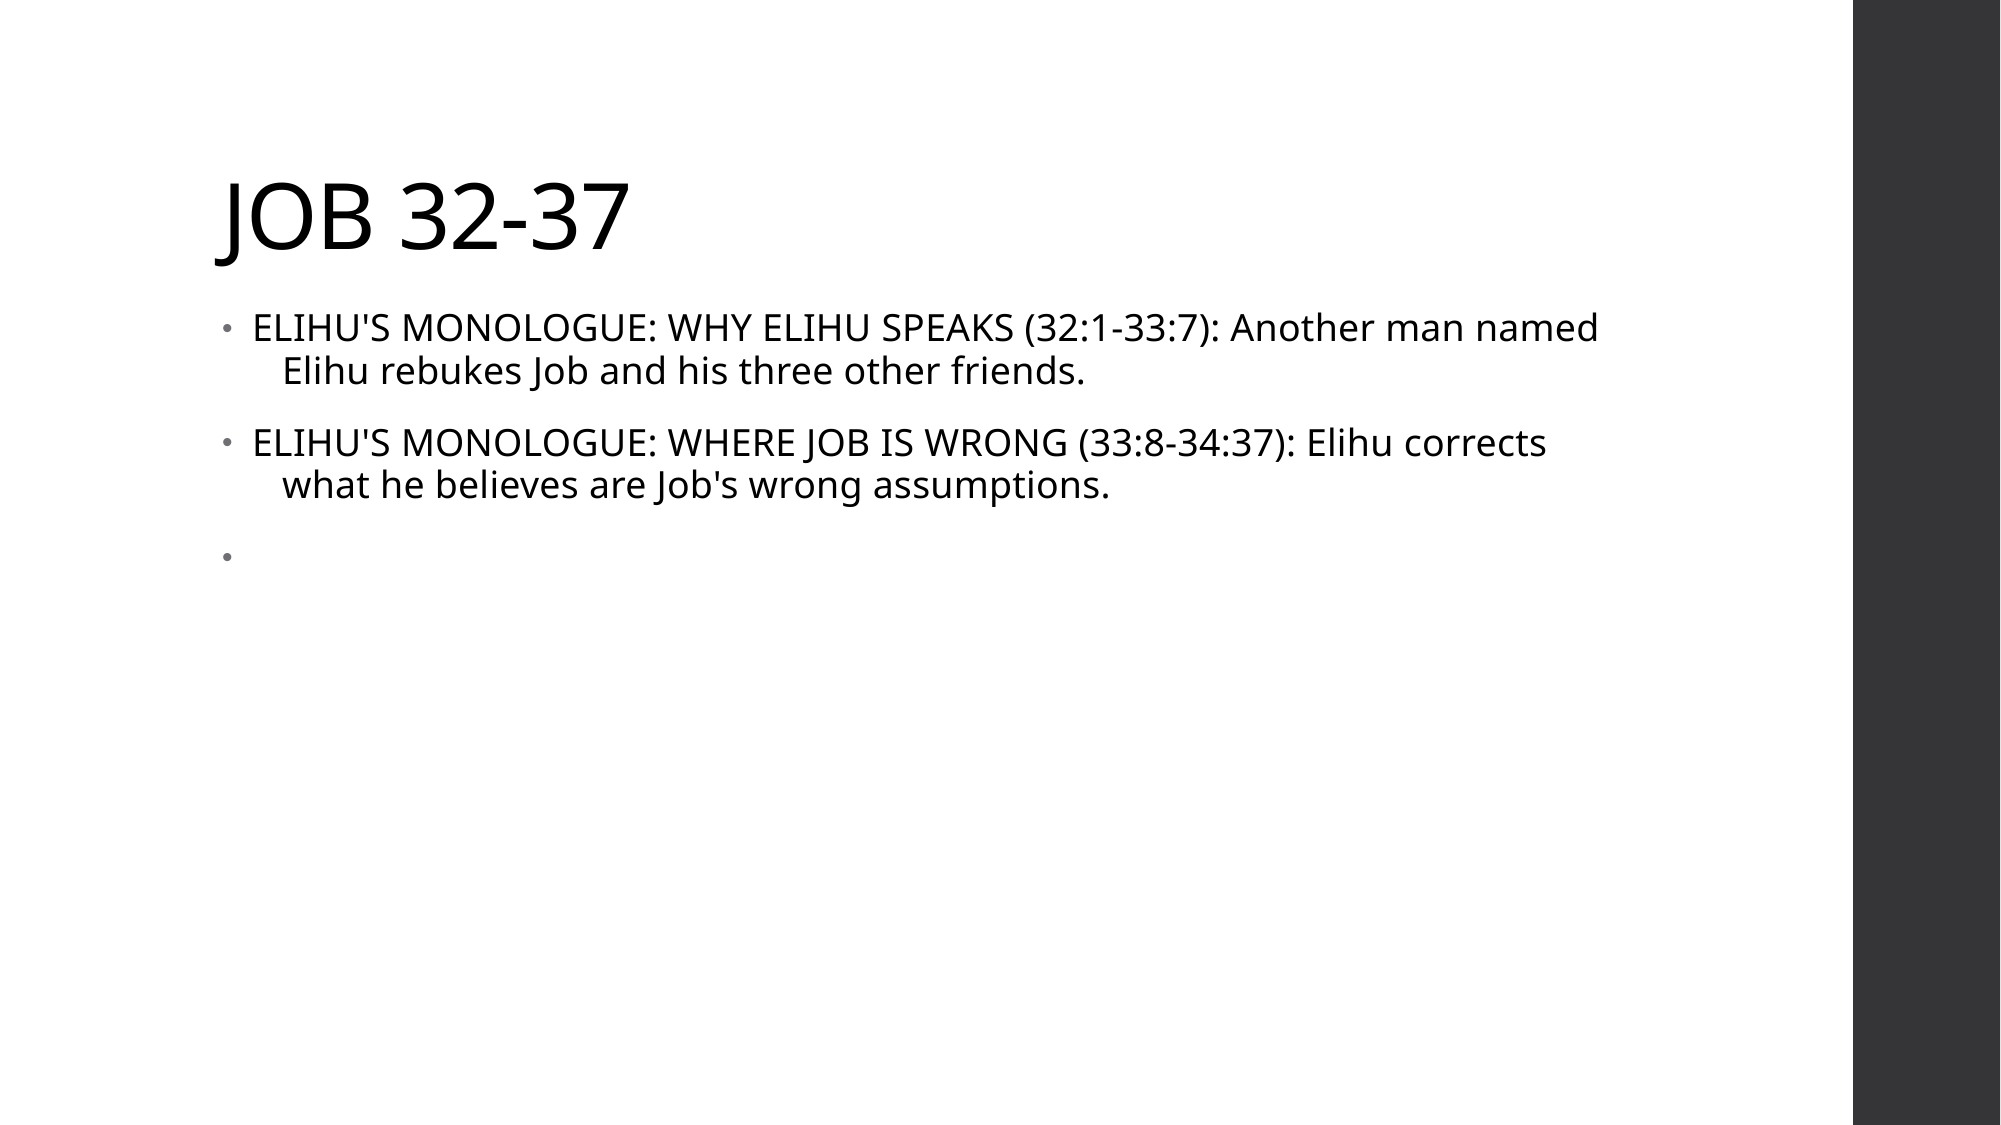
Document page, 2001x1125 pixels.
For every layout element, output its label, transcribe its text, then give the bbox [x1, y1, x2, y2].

title JOB 32-37 [206, 60, 1797, 278]
list ELIHU'S MONOLOGUE: WHY ELIHU SPEAKS (32:1-33:7): Another man named Elihu rebukes Job and his three other friends. ELIHU'S MONOLOGUE: WHERE JOB IS WRONG (33:8-34:37): Elihu corrects what he believes are Job's wrong assumptions. [206, 299, 1617, 1014]
